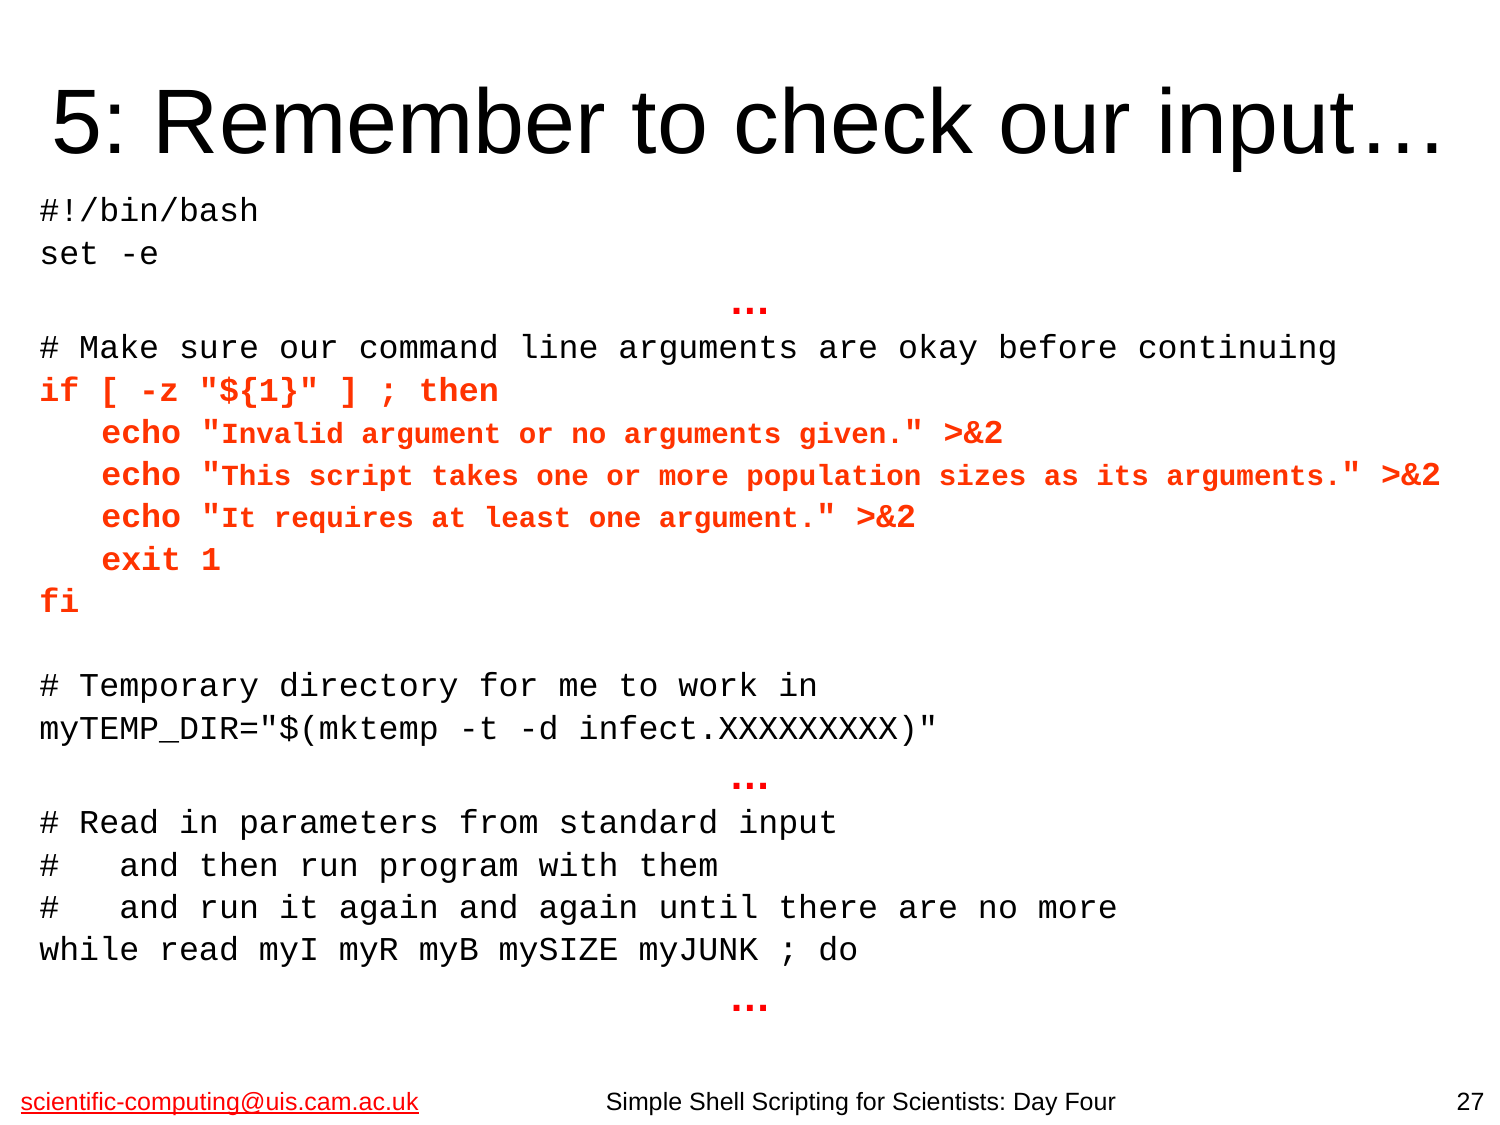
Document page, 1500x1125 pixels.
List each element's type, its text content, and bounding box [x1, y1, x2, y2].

title 5: Remember to check our input… [25, 59, 1475, 185]
list #!/bin/bash set -e … # Make sure our command line arguments are okay before continuing if [ -z "${1}" ] ; then echo "Invalid argument or no arguments given." >&2 echo "This script takes one or more population sizes as its arguments." >&2 echo "It requires at least one argument." >&2 exit 1 fi # Temporary directory for me to work in myTEMP_DIR="$(mktemp -t -d infect.XXXXXXXXX)" … # Read in parameters from standard input # and then run program with them # and run it again and again until there are no more while read myI myR myB mySIZE myJUNK ; do … [24, 187, 1476, 1032]
